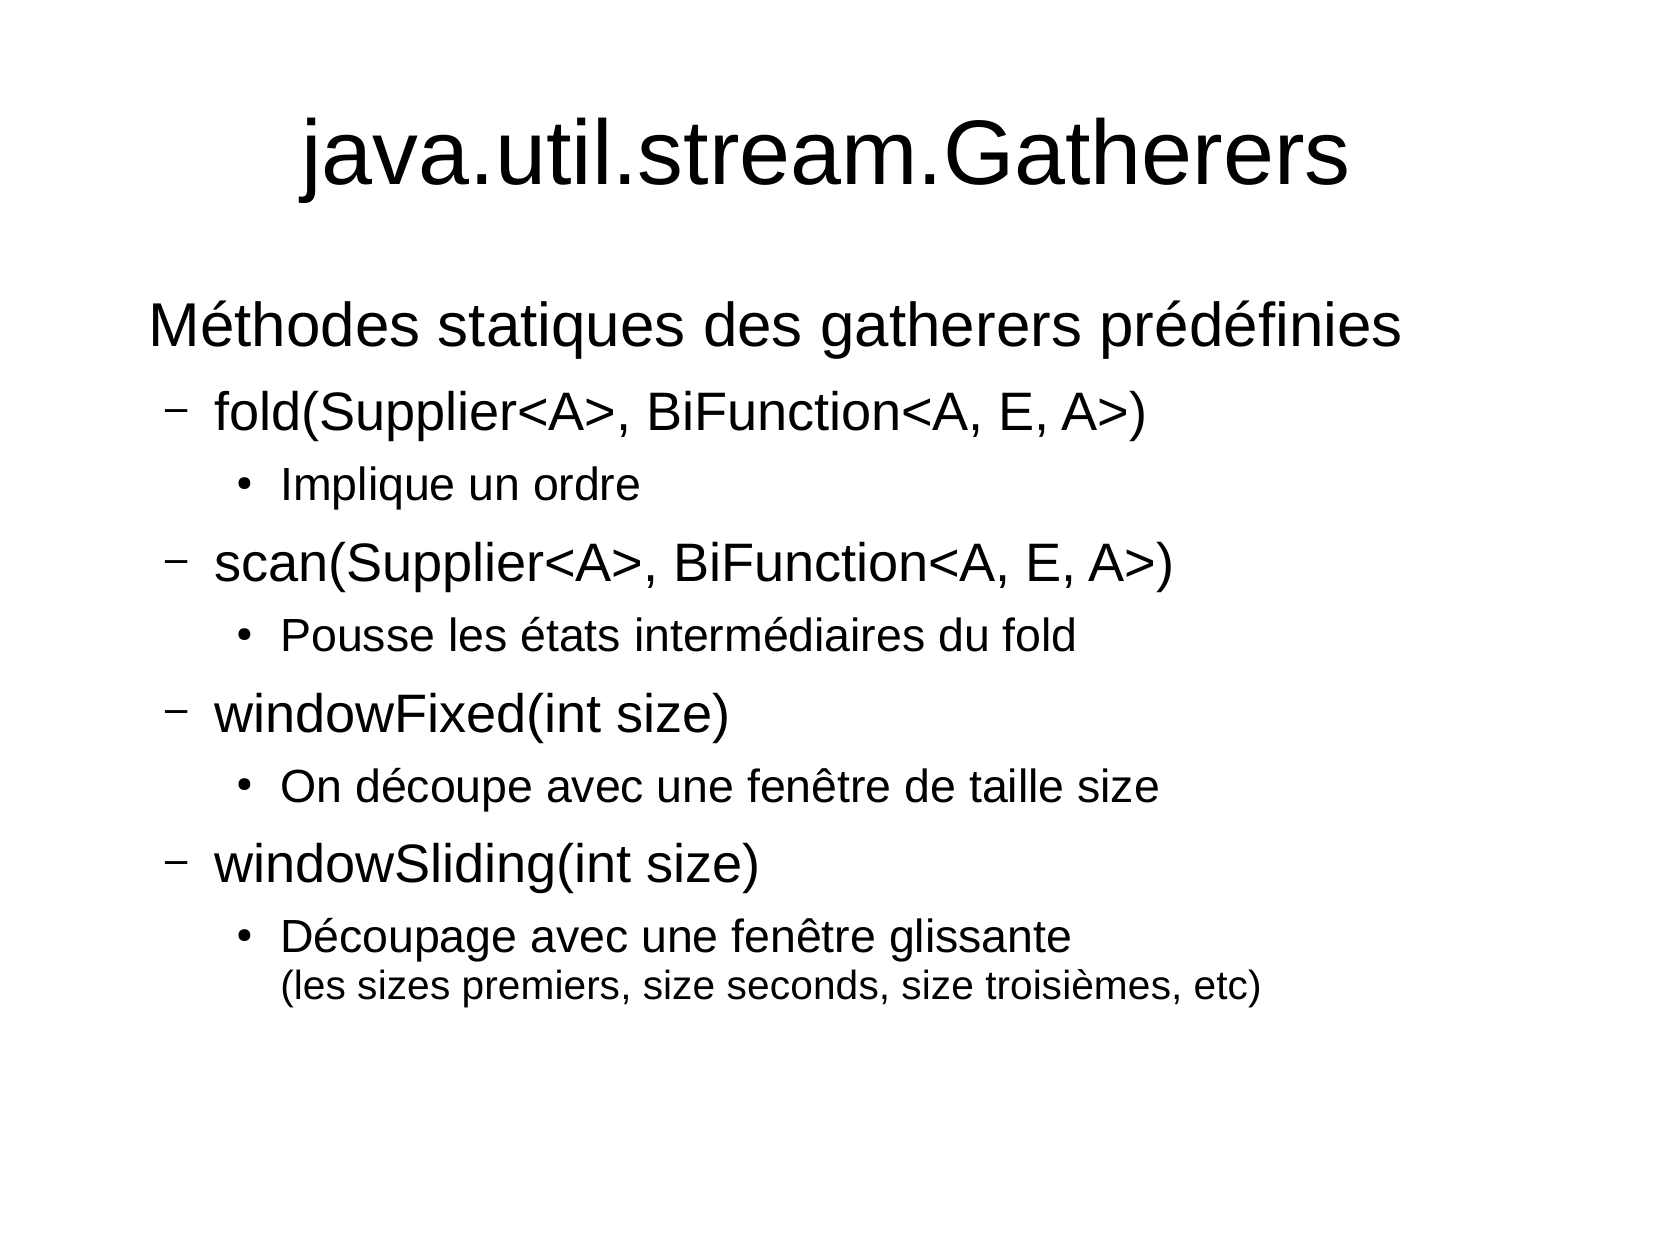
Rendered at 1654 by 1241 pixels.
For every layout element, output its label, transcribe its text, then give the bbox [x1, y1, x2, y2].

list Méthodes statiques des gatherers prédéfinies fold(Supplier<A>, BiFunction<A, E, A>) Implique un ordre scan(Supplier<A>, BiFunction<A, E, A>) Pousse les états intermédiaires du fold windowFixed(int size) On découpe avec une fenêtre de taille size windowSliding(int size) Découpage avec une fenêtre glissante (les sizes premiers, size seconds, size troisièmes, etc) [82, 290, 1571, 1010]
title java.util.stream.Gatherers [82, 49, 1571, 257]
